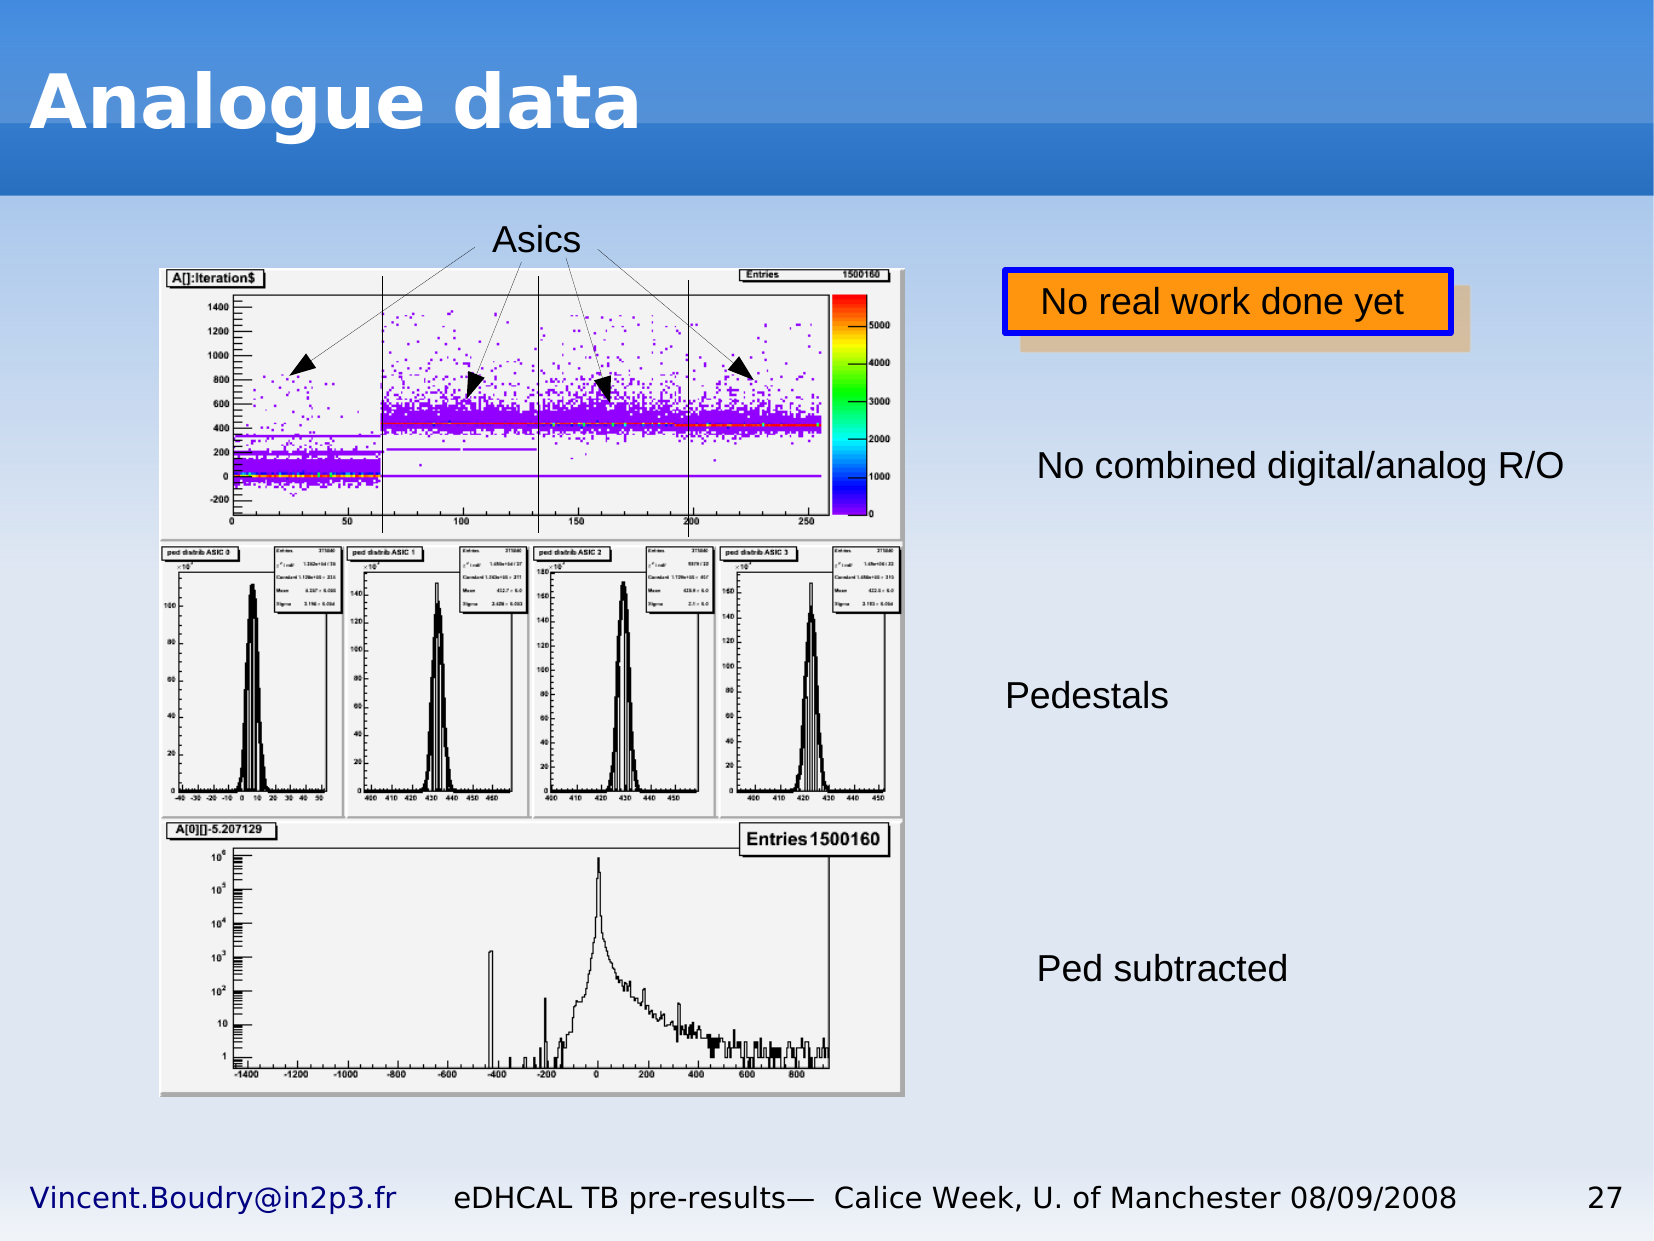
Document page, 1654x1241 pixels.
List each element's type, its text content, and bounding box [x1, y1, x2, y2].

text_box Ped subtracted [1021, 939, 1304, 997]
text_box No real work done yet [1005, 270, 1451, 333]
text_box Asics [477, 211, 597, 268]
text_box No combined digital/analog R/O [1021, 437, 1582, 494]
title Analogue data [29, 7, 1654, 200]
text_box Pedestals [990, 667, 1185, 725]
picture [0, 0, 1654, 1241]
